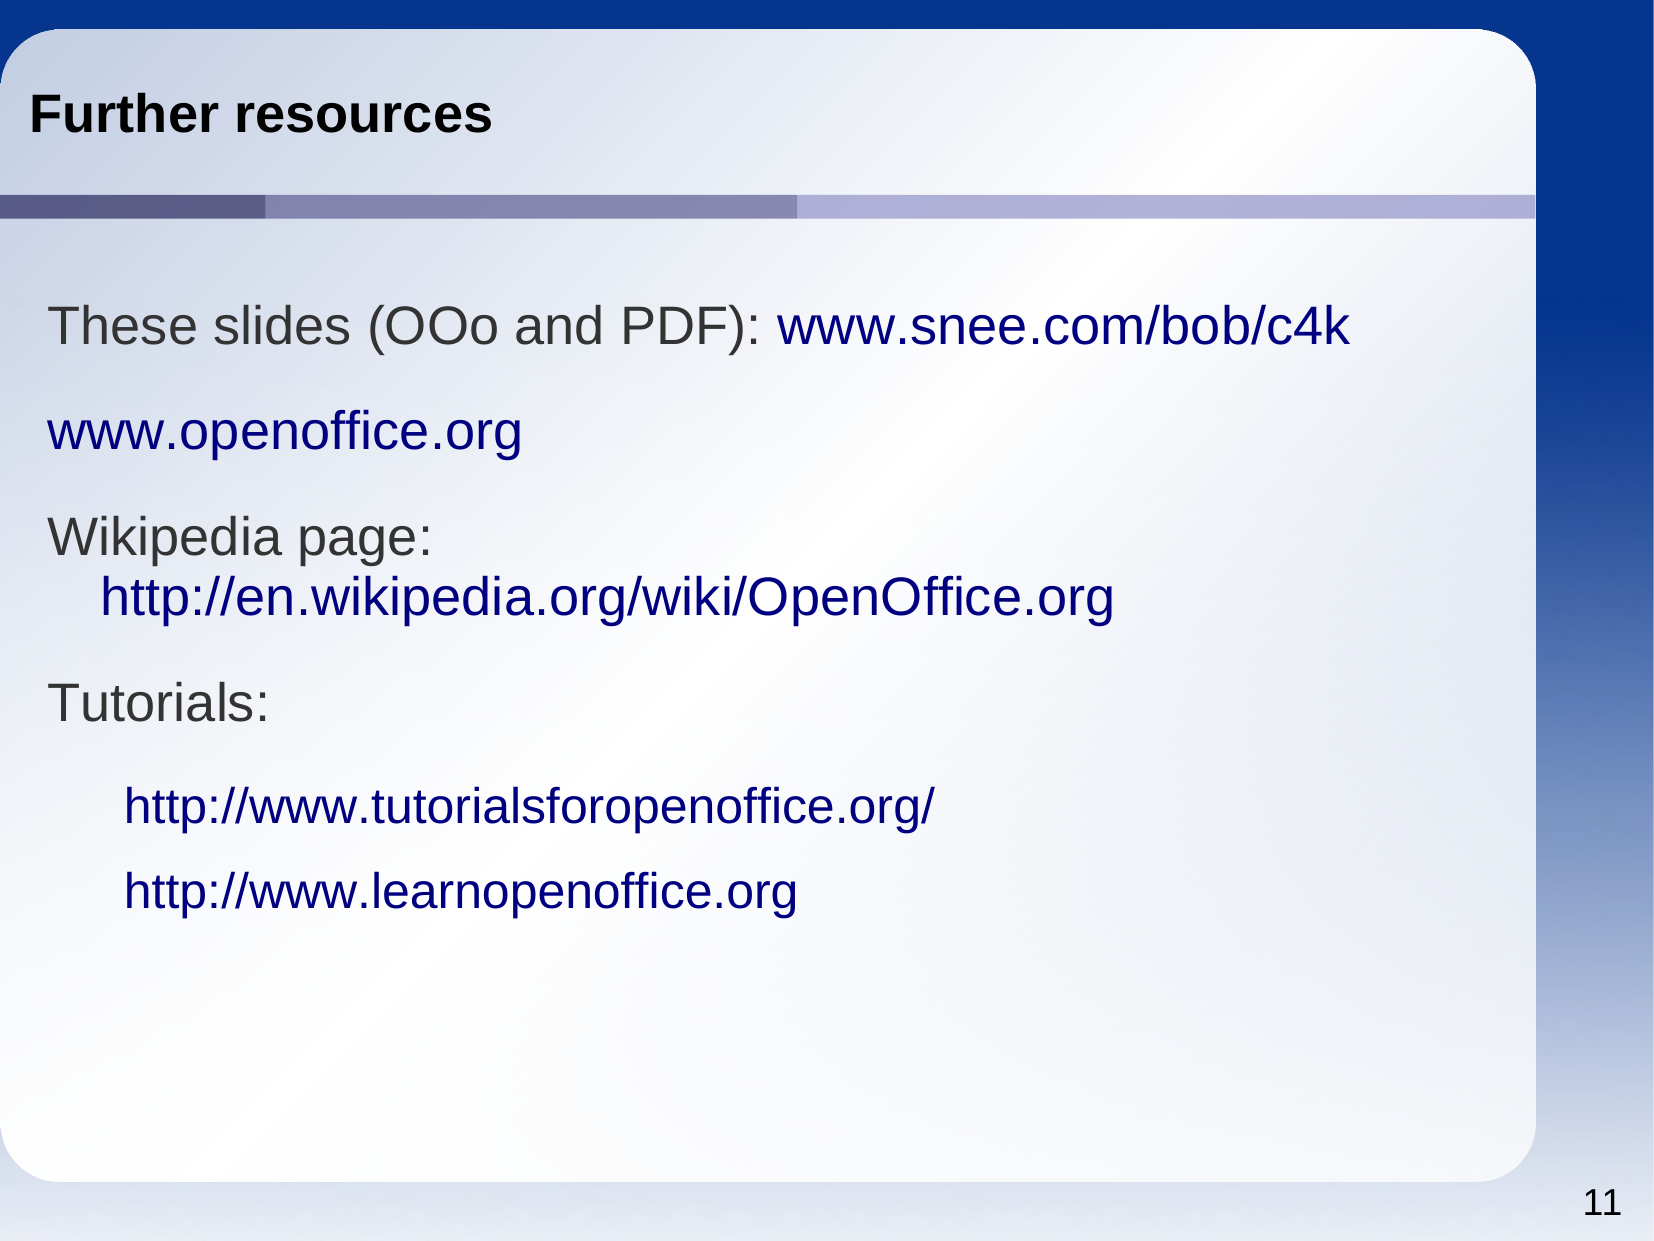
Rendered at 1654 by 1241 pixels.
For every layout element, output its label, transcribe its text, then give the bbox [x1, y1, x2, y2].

title Further resources [29, 49, 1506, 178]
picture [0, 0, 1654, 1241]
list These slides (OOo and PDF): www.snee.com/bob/c4k www.openoffice.org Wikipedia page: http://en.wikipedia.org/wiki/OpenOffice.org Tutorials: http://www.tutorialsforopenoffice.org/ http://www.learnopenoffice.org [29, 295, 1506, 1152]
